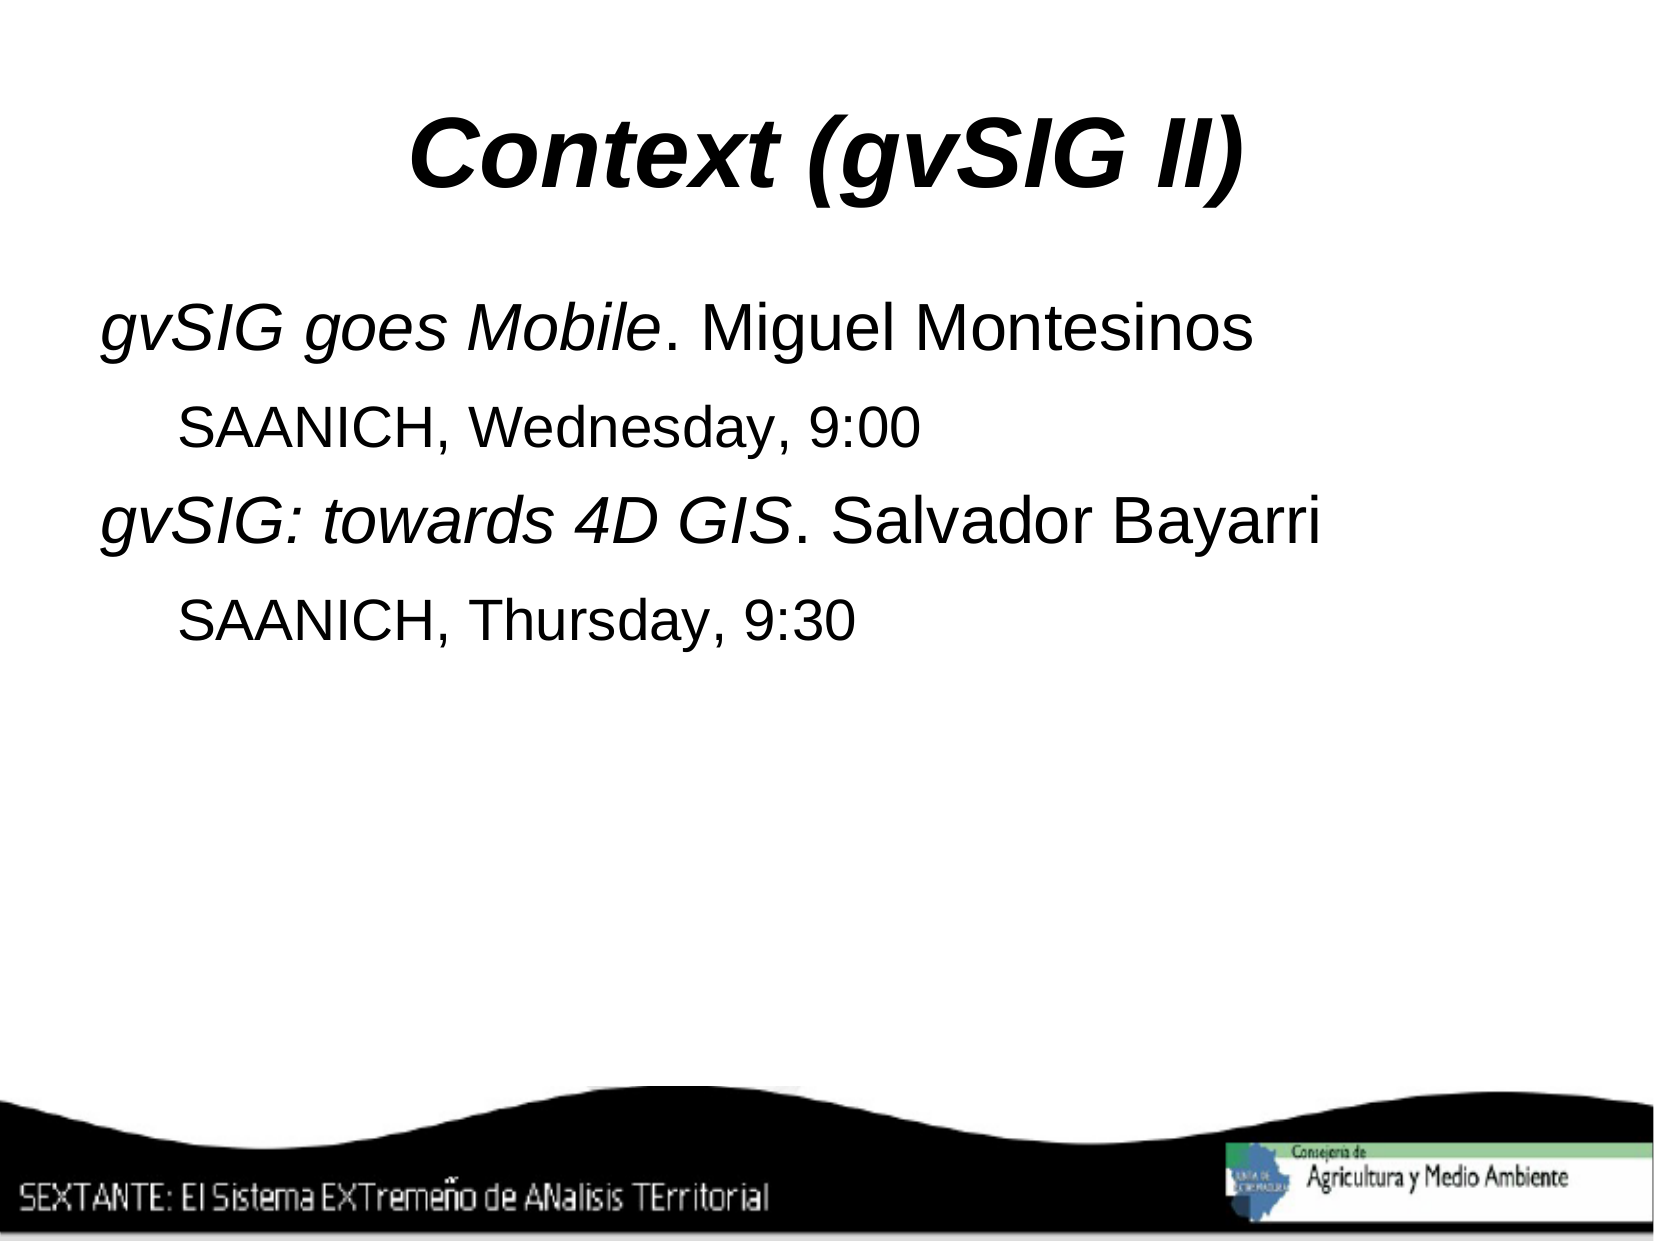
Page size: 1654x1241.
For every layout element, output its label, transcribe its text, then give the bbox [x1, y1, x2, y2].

list gvSIG goes Mobile. Miguel Montesinos SAANICH, Wednesday, 9:00 gvSIG: towards 4D GIS. Salvador Bayarri SAANICH, Thursday, 9:30 [82, 290, 1571, 1109]
picture [0, 1086, 1654, 1241]
title Context (gvSIG II) [82, 49, 1571, 257]
